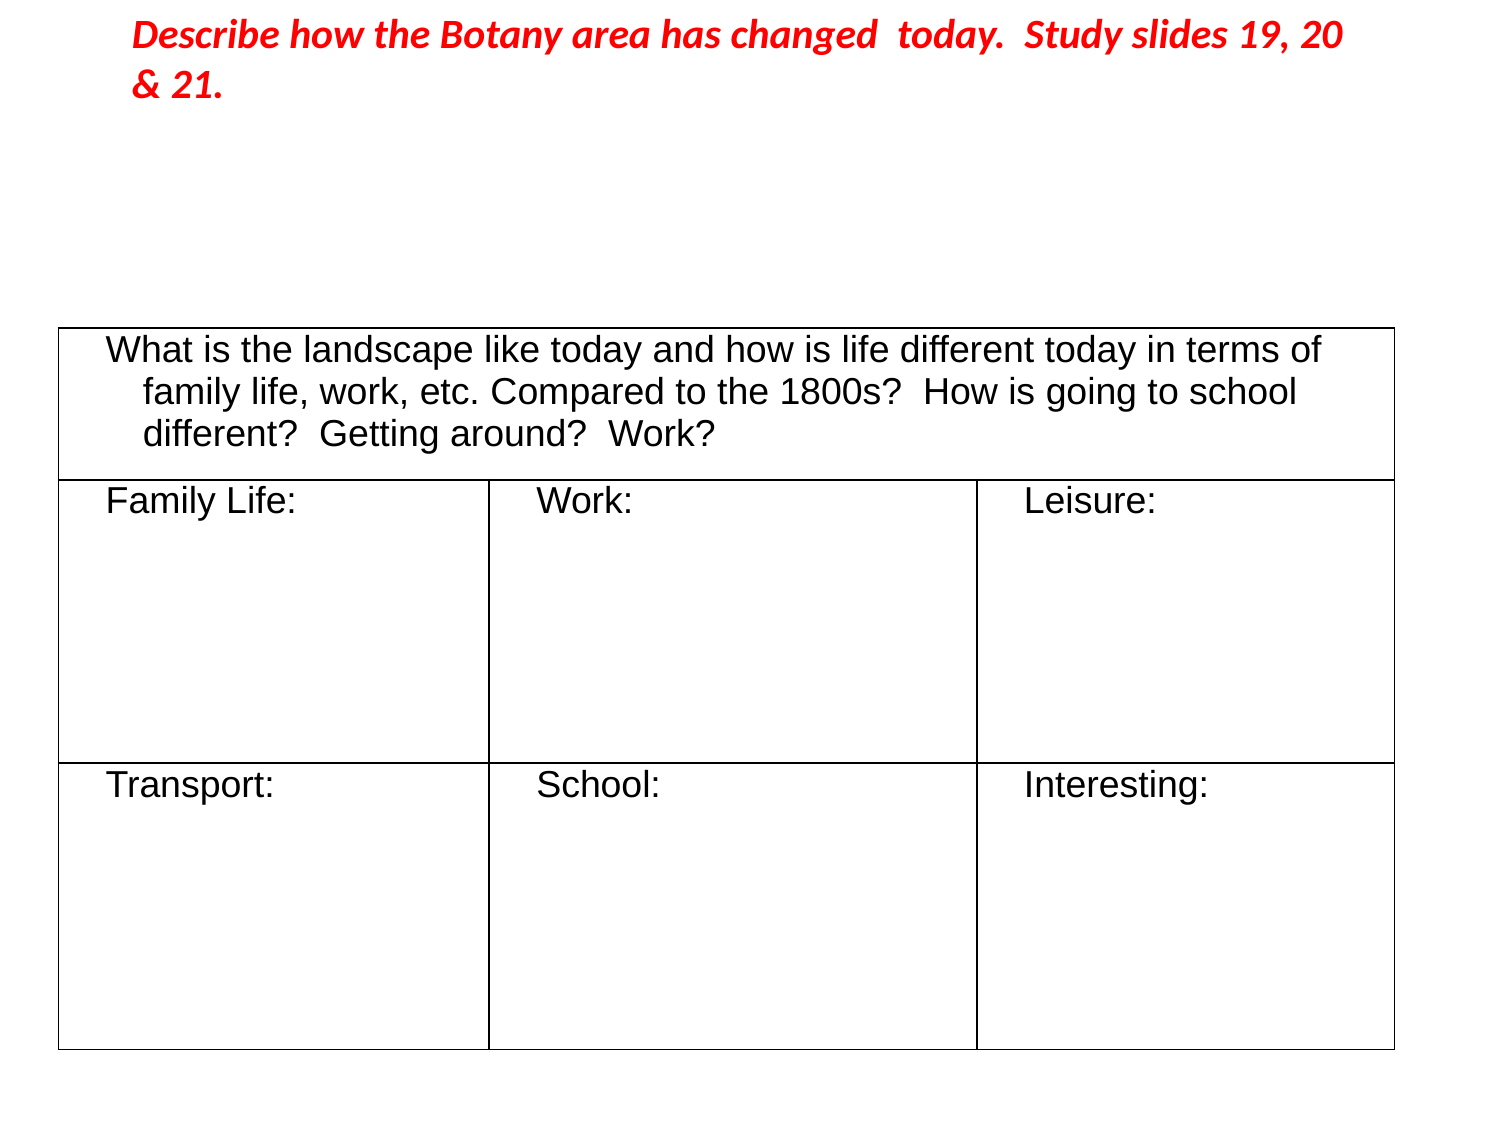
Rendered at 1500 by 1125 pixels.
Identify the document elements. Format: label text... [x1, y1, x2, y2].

table_cell School: [490, 764, 976, 1049]
table_cell Transport: [59, 764, 488, 1049]
table_header What is the landscape like today and how is life different today in terms of family life, work, etc. Compared to the 1800s? How is going to school different? Getting around? Work? [59, 329, 1394, 479]
table_cell Leisure: [978, 481, 1394, 762]
table_cell Work: [490, 481, 976, 762]
table_cell Family Life: [59, 481, 488, 762]
text_box Describe how the Botany area has changed today. Study slides 19, 20 & 21. [117, 0, 1360, 115]
table_cell Interesting: [978, 764, 1394, 1049]
